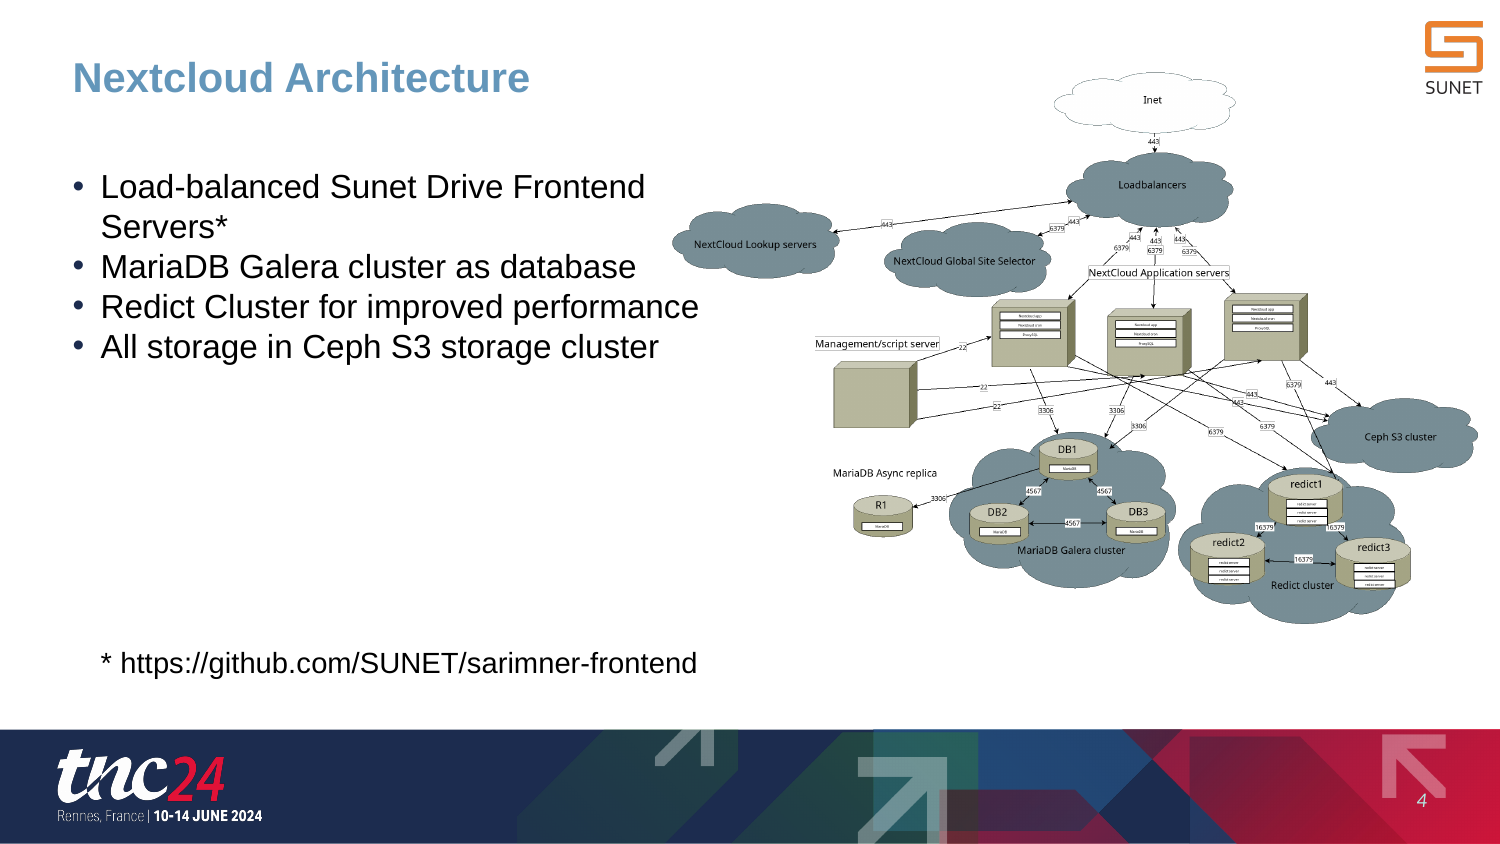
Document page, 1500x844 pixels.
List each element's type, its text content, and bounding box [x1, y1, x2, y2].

picture [672, 21, 1483, 624]
title Nextcloud Architecture [57, 21, 1425, 136]
list Load-balanced Sunet Drive Frontend Servers* MariaDB Galera cluster as database Redict Cluster for improved performance All storage in Ceph S3 storage cluster * https://github.com/SUNET/sarimner-frontend [57, 158, 751, 648]
picture [57, 749, 262, 823]
